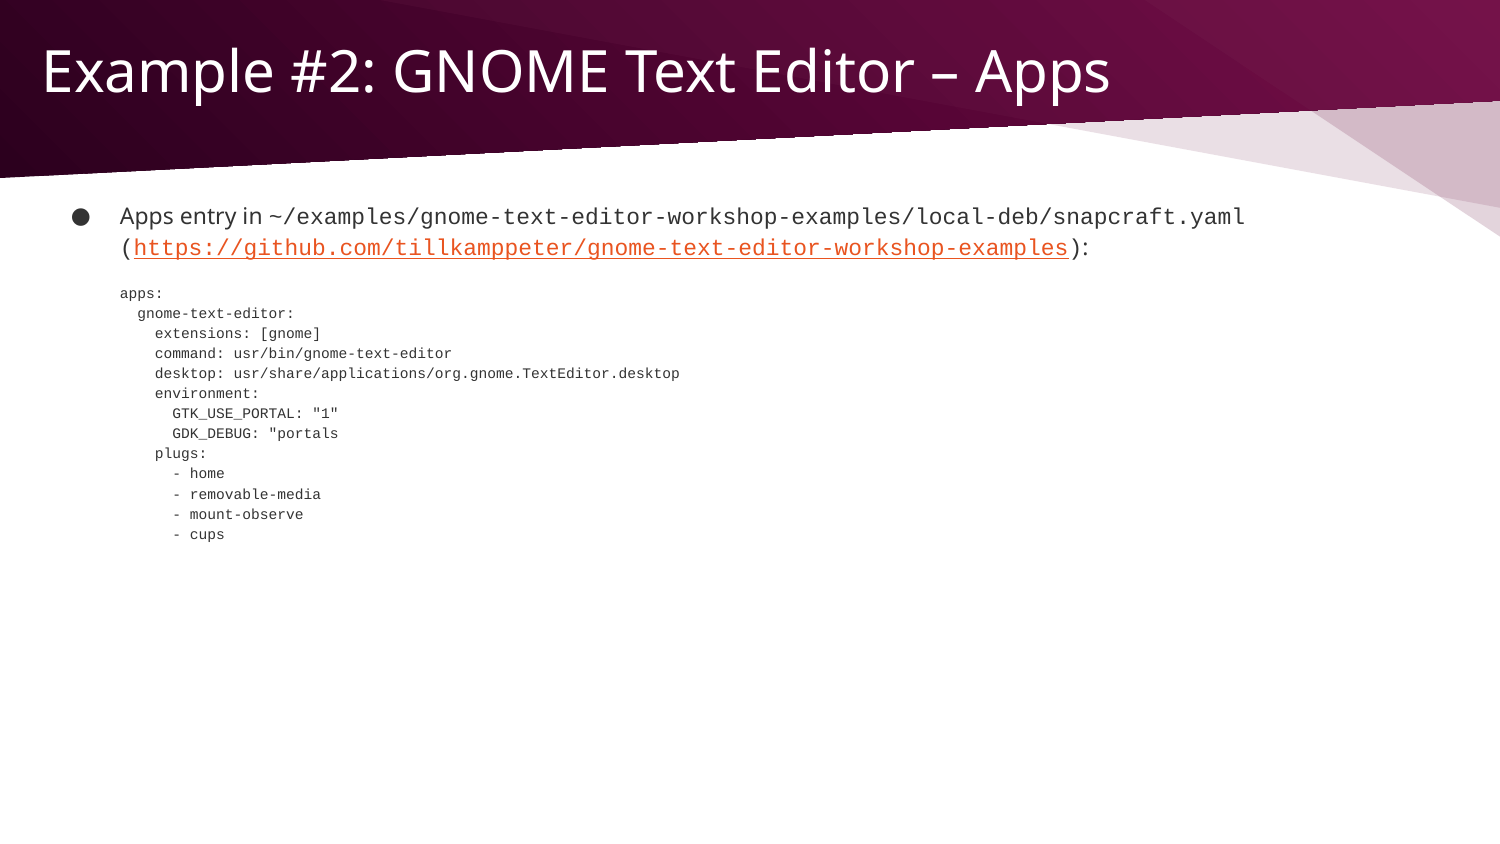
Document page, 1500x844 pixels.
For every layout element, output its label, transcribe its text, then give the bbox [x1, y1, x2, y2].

list Apps entry in ~/examples/gnome-text-editor-workshop-examples/local-deb/snapcraft.yaml (https://github.com/tillkamppeter/gnome-text-editor-workshop-examples): apps: gnome-text-editor: extensions: [gnome] command: usr/bin/gnome-text-editor desktop: usr/share/applications/org.gnome.TextEditor.desktop environment: GTK_USE_PORTAL: "1" GDK_DEBUG: "portals plugs: - home - removable-media - mount-observe - cups [33, 191, 1323, 752]
title Example #2: GNOME Text Editor – Apps [41, 5, 1336, 134]
